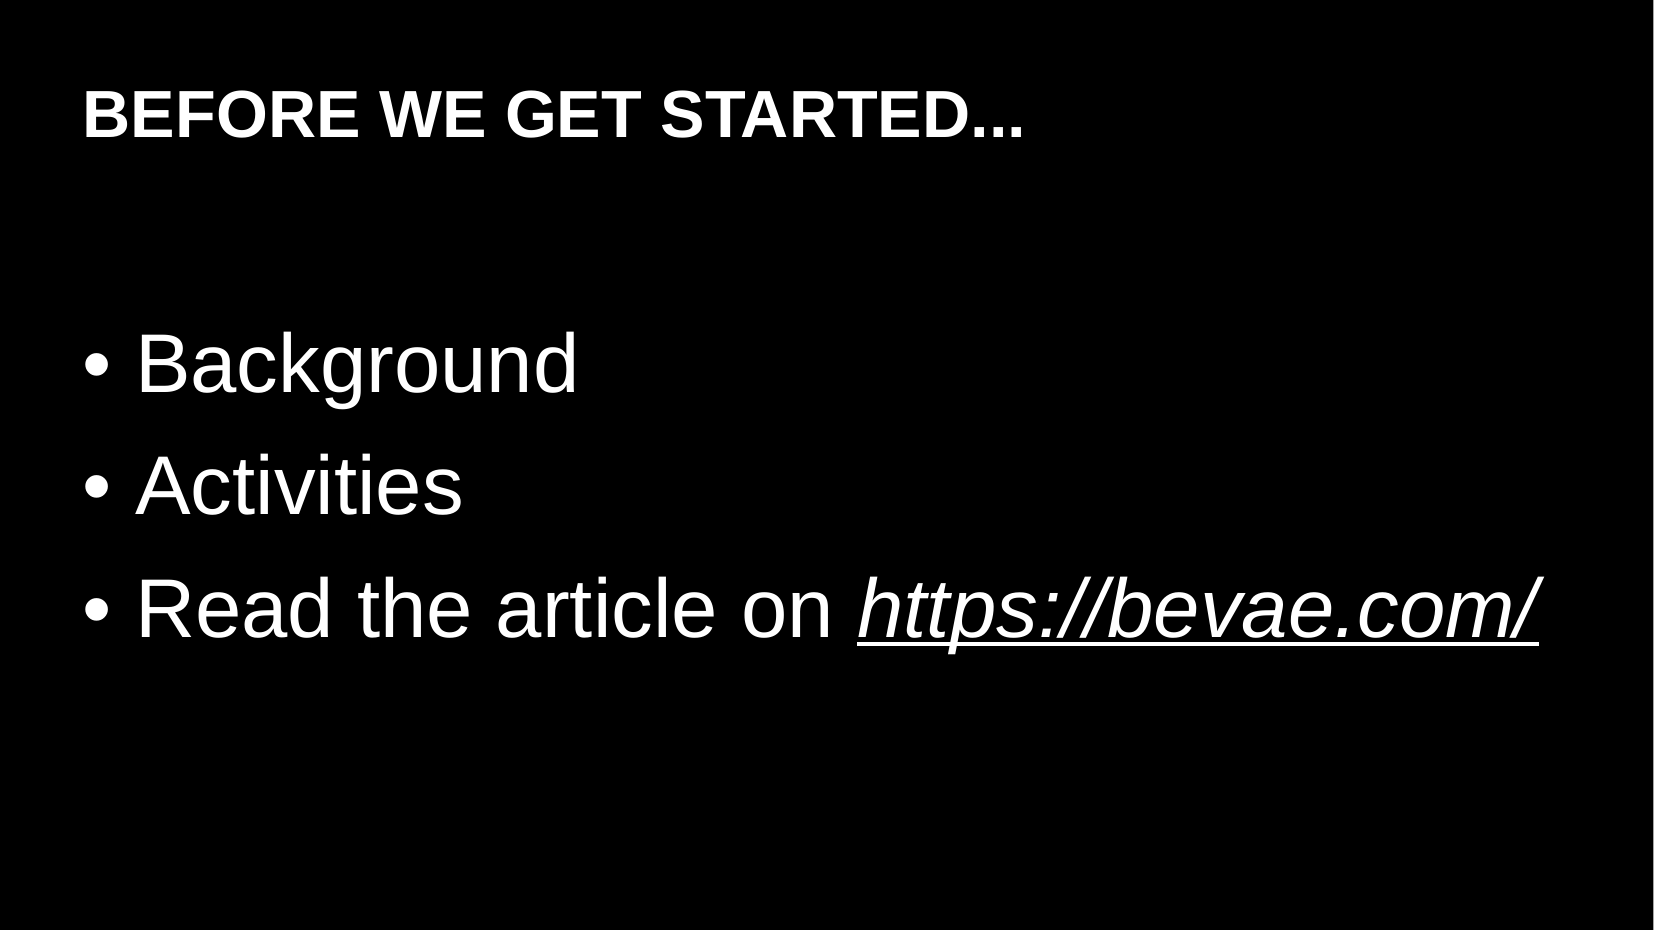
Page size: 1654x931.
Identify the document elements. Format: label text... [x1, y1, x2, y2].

list • Background • Activities • Read the article on https://bevae.com/ [82, 316, 1571, 857]
title BEFORE WE GET STARTED... [82, 37, 1571, 193]
